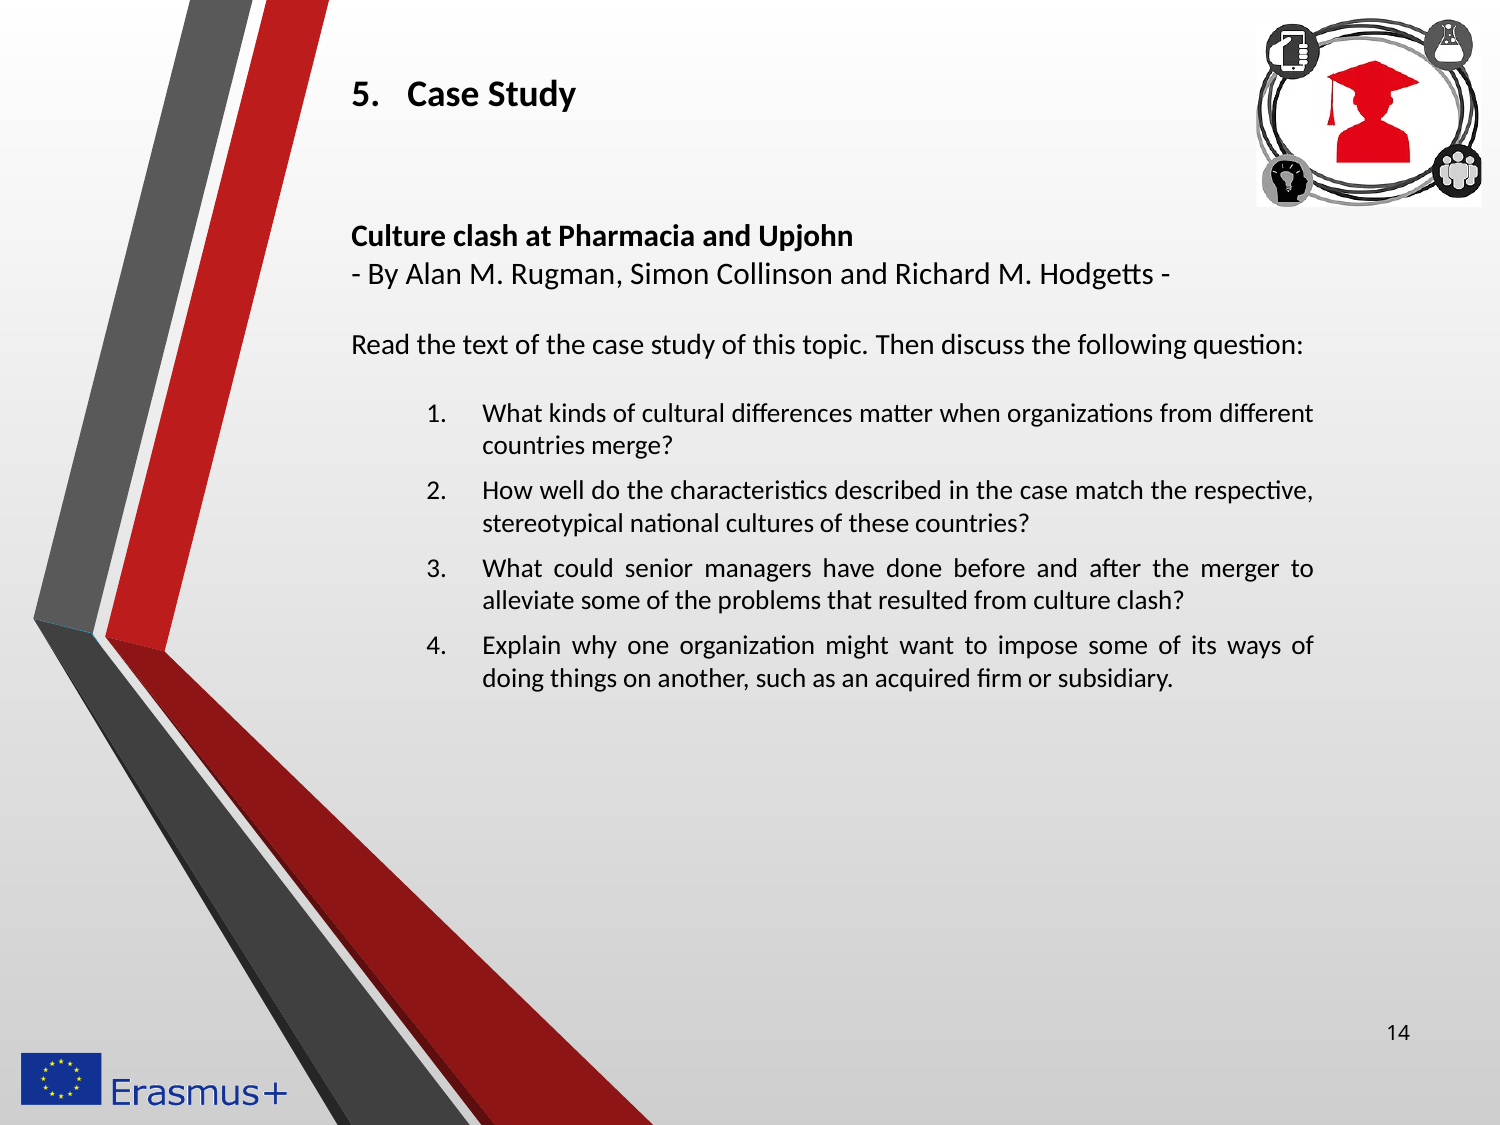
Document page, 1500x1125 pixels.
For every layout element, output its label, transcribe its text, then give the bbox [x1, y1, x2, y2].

slide_number <numer> [1357, 1003, 1425, 1064]
picture [1256, 18, 1482, 207]
chart [1257, 19, 1483, 209]
picture [5, 1037, 302, 1120]
text_box Culture clash at Pharmacia and Upjohn - By Alan M. Rugman, Simon Collinson and Richard M. Hodgetts - Read the text of the case study of this topic. Then discuss the following question: What kinds of cultural differences matter when organizations from different countries merge? How well do the characteristics described in the case match the respective, stereotypical national cultures of these countries? What could senior managers have done before and after the merger to alleviate some of the problems that resulted from culture clash? Explain why one organization might want to impose some of its ways of doing things on another, such as an acquired firm or subsidiary. [336, 208, 1329, 701]
text_box Case Study [336, 61, 975, 122]
